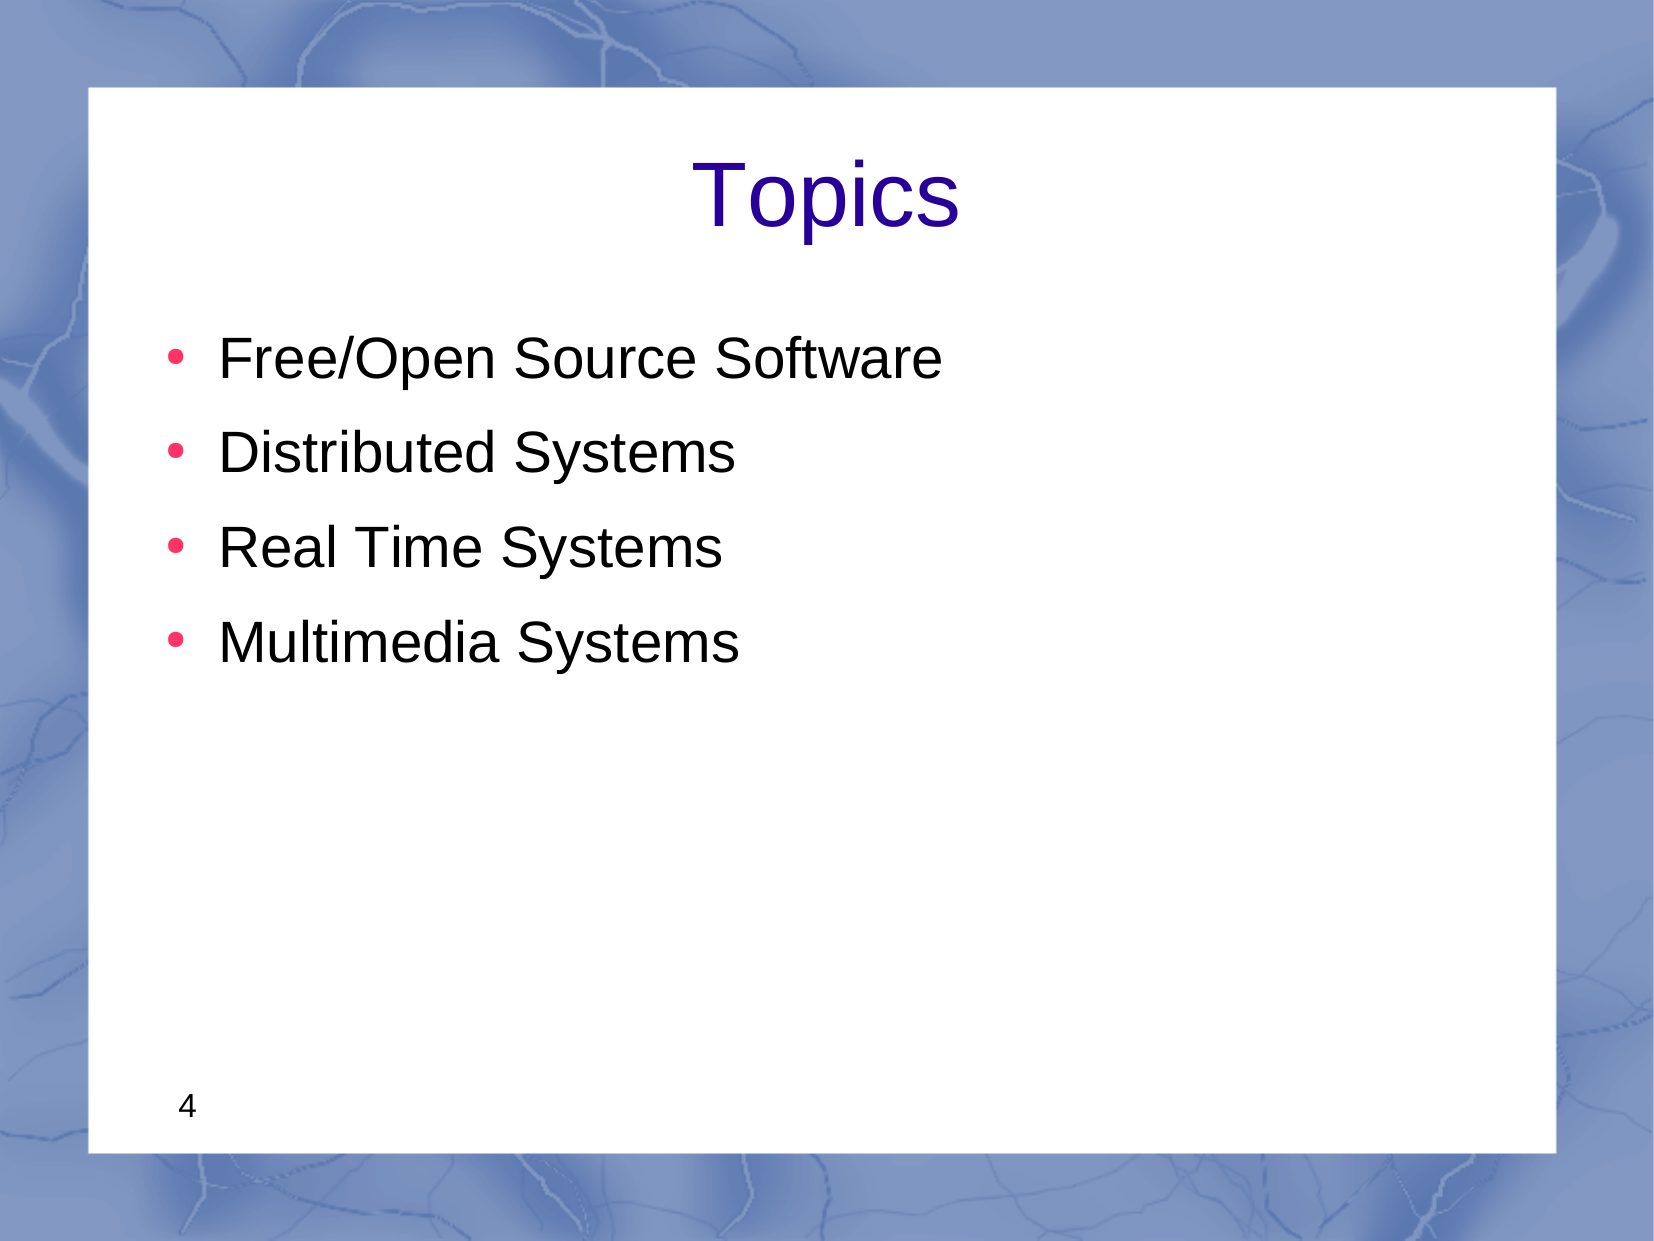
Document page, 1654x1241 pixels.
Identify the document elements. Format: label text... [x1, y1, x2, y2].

title Topics [118, 90, 1536, 298]
picture [0, 0, 1654, 1241]
list Free/Open Source Software Distributed Systems Real Time Systems Multimedia Systems [147, 325, 1506, 1045]
